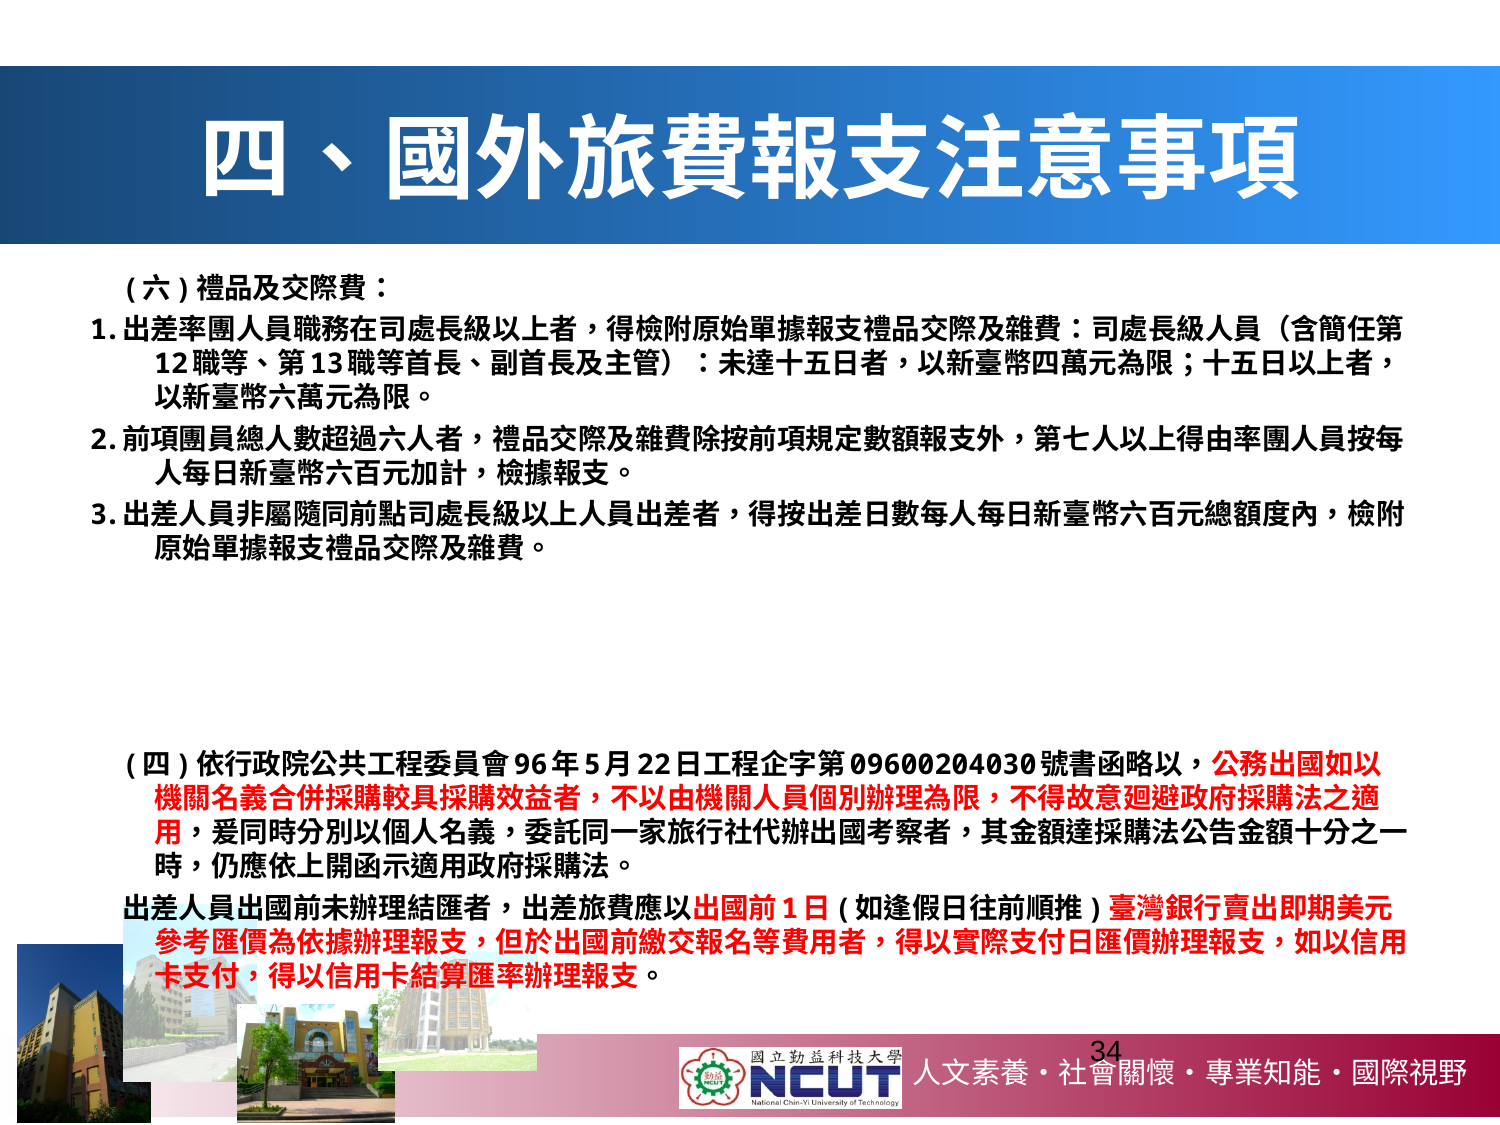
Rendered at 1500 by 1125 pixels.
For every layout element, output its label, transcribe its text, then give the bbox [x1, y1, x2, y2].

list (六)禮品及交際費： 出差率團人員職務在司處長級以上者，得檢附原始單據報支禮品交際及雜費：司處長級人員（含簡任第12職等、第13職等首長、副首長及主管）：未達十五日者，以新臺幣四萬元為限；十五日以上者，以新臺幣六萬元為限。 前項團員總人數超過六人者，禮品交際及雜費除按前項規定數額報支外，第七人以上得由率團人員按每人每日新臺幣六百元加計，檢據報支。 出差人員非屬隨同前點司處長級以上人員出差者，得按出差日數每人每日新臺幣六百元總額度內，檢附原始單據報支禮品交際及雜費。 (四)依行政院公共工程委員會96年5月22日工程企字第09600204030號書函略以，公務出國如以機關名義合併採購較具採購效益者，不以由機關人員個別辦理為限，不得故意廻避政府採購法之適用，爰同時分別以個人名義，委託同一家旅行社代辦出國考察者，其金額達採購法公告金額十分之一時，仍應依上開函示適用政府採購法。 出差人員出國前未辦理結匯者，出差旅費應以出國前1日(如逢假日往前順推)臺灣銀行賣出即期美元參考匯價為依據辦理報支，但於出國前繳交報名等費用者，得以實際支付日匯價辦理報支，如以信用卡支付，得以信用卡結算匯率辦理報支。 [75, 262, 1426, 1005]
title 四、國外旅費報支注意事項 [0, 66, 1500, 244]
text_box [1074, 1024, 1426, 1103]
